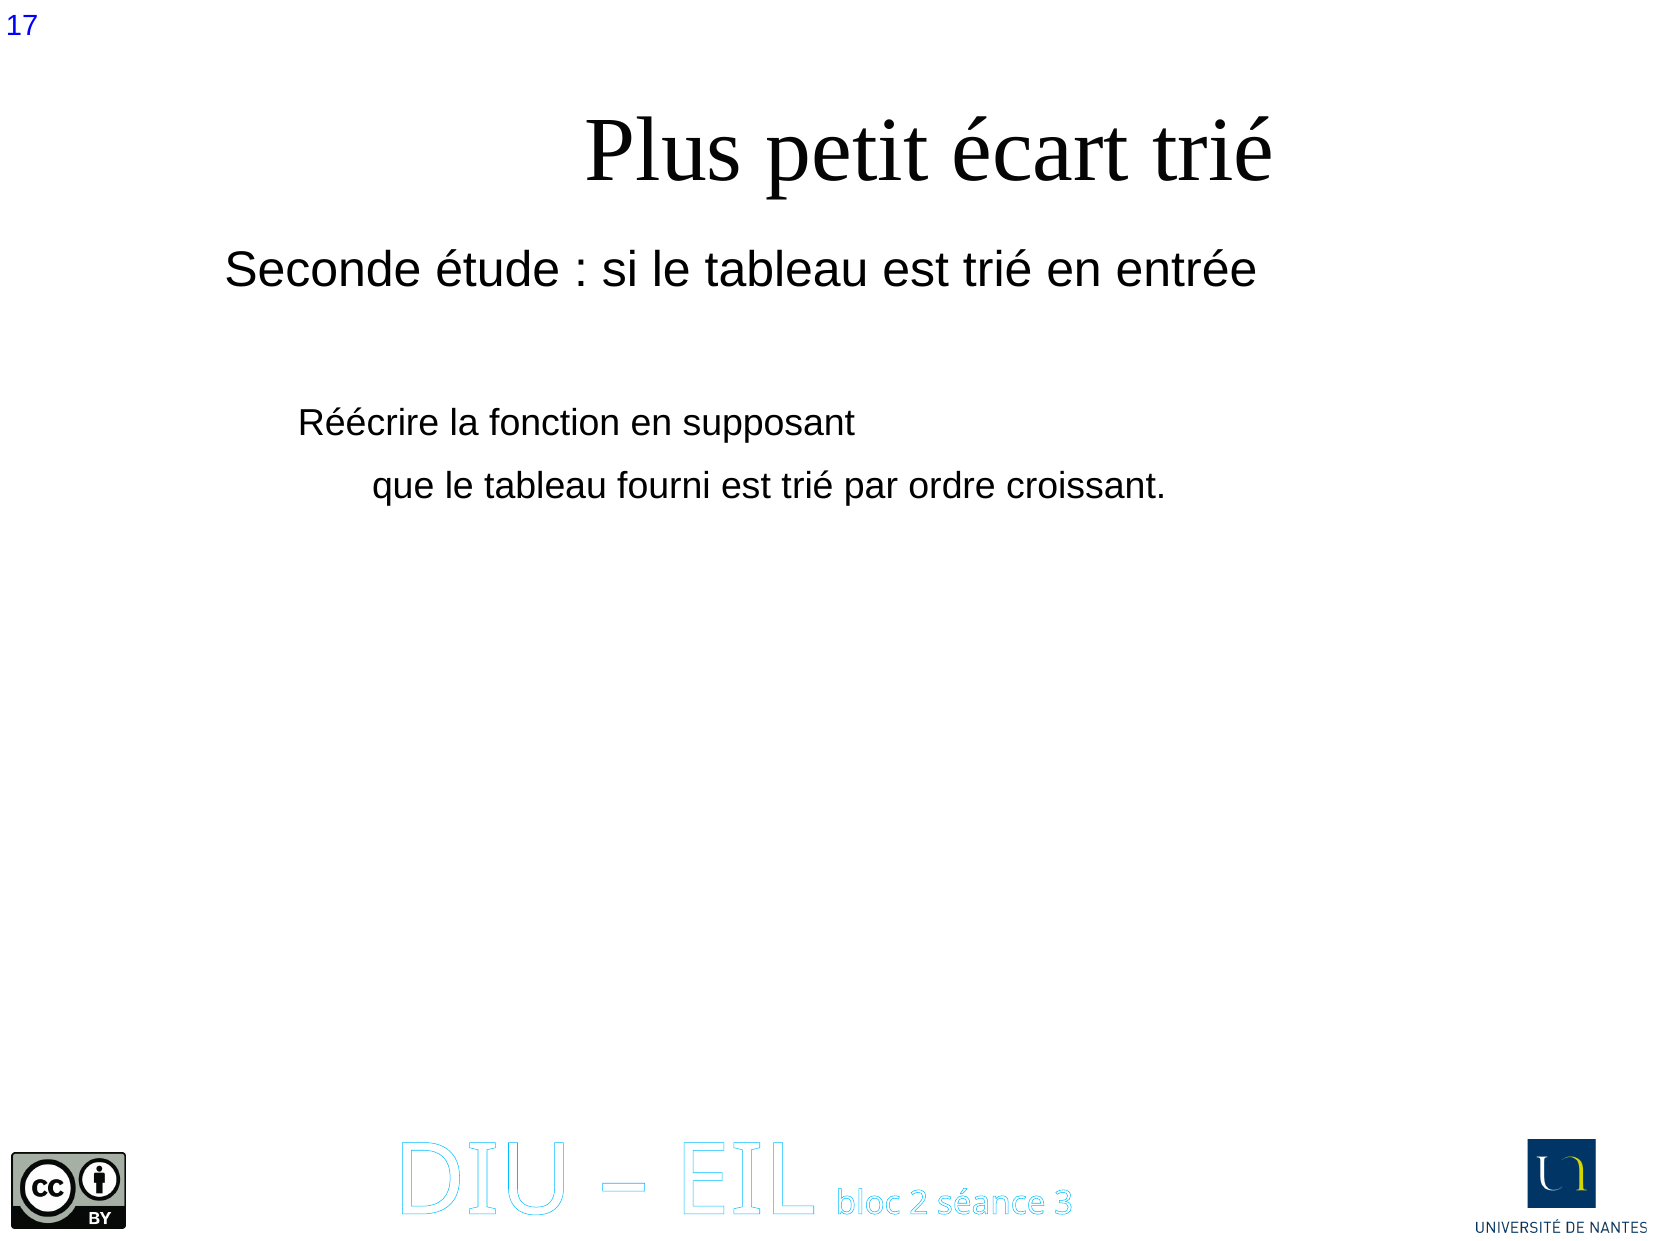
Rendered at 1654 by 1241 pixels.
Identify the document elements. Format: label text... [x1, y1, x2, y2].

picture [972, 1195, 988, 1215]
picture [683, 1142, 725, 1215]
picture [866, 1195, 884, 1215]
picture [773, 1142, 815, 1215]
picture [508, 1142, 564, 1216]
picture [858, 1188, 863, 1215]
text_box Seconde étude : si le tableau est trié en entrée Réécrire la fonction en supposant que le tableau fourni est trié par ordre croissant. [224, 213, 1501, 754]
picture [838, 1188, 855, 1215]
picture [733, 1142, 761, 1215]
picture [1012, 1195, 1026, 1215]
picture [1476, 1139, 1647, 1233]
picture [910, 1189, 927, 1215]
picture [469, 1142, 496, 1215]
title Plus petit écart trié [265, 47, 1595, 252]
picture [1055, 1189, 1072, 1215]
picture [938, 1195, 952, 1215]
picture [954, 1188, 971, 1215]
picture [992, 1195, 1009, 1215]
picture [602, 1182, 645, 1192]
picture [886, 1195, 900, 1215]
picture [402, 1142, 460, 1215]
picture [11, 1152, 126, 1229]
picture [1028, 1195, 1045, 1215]
